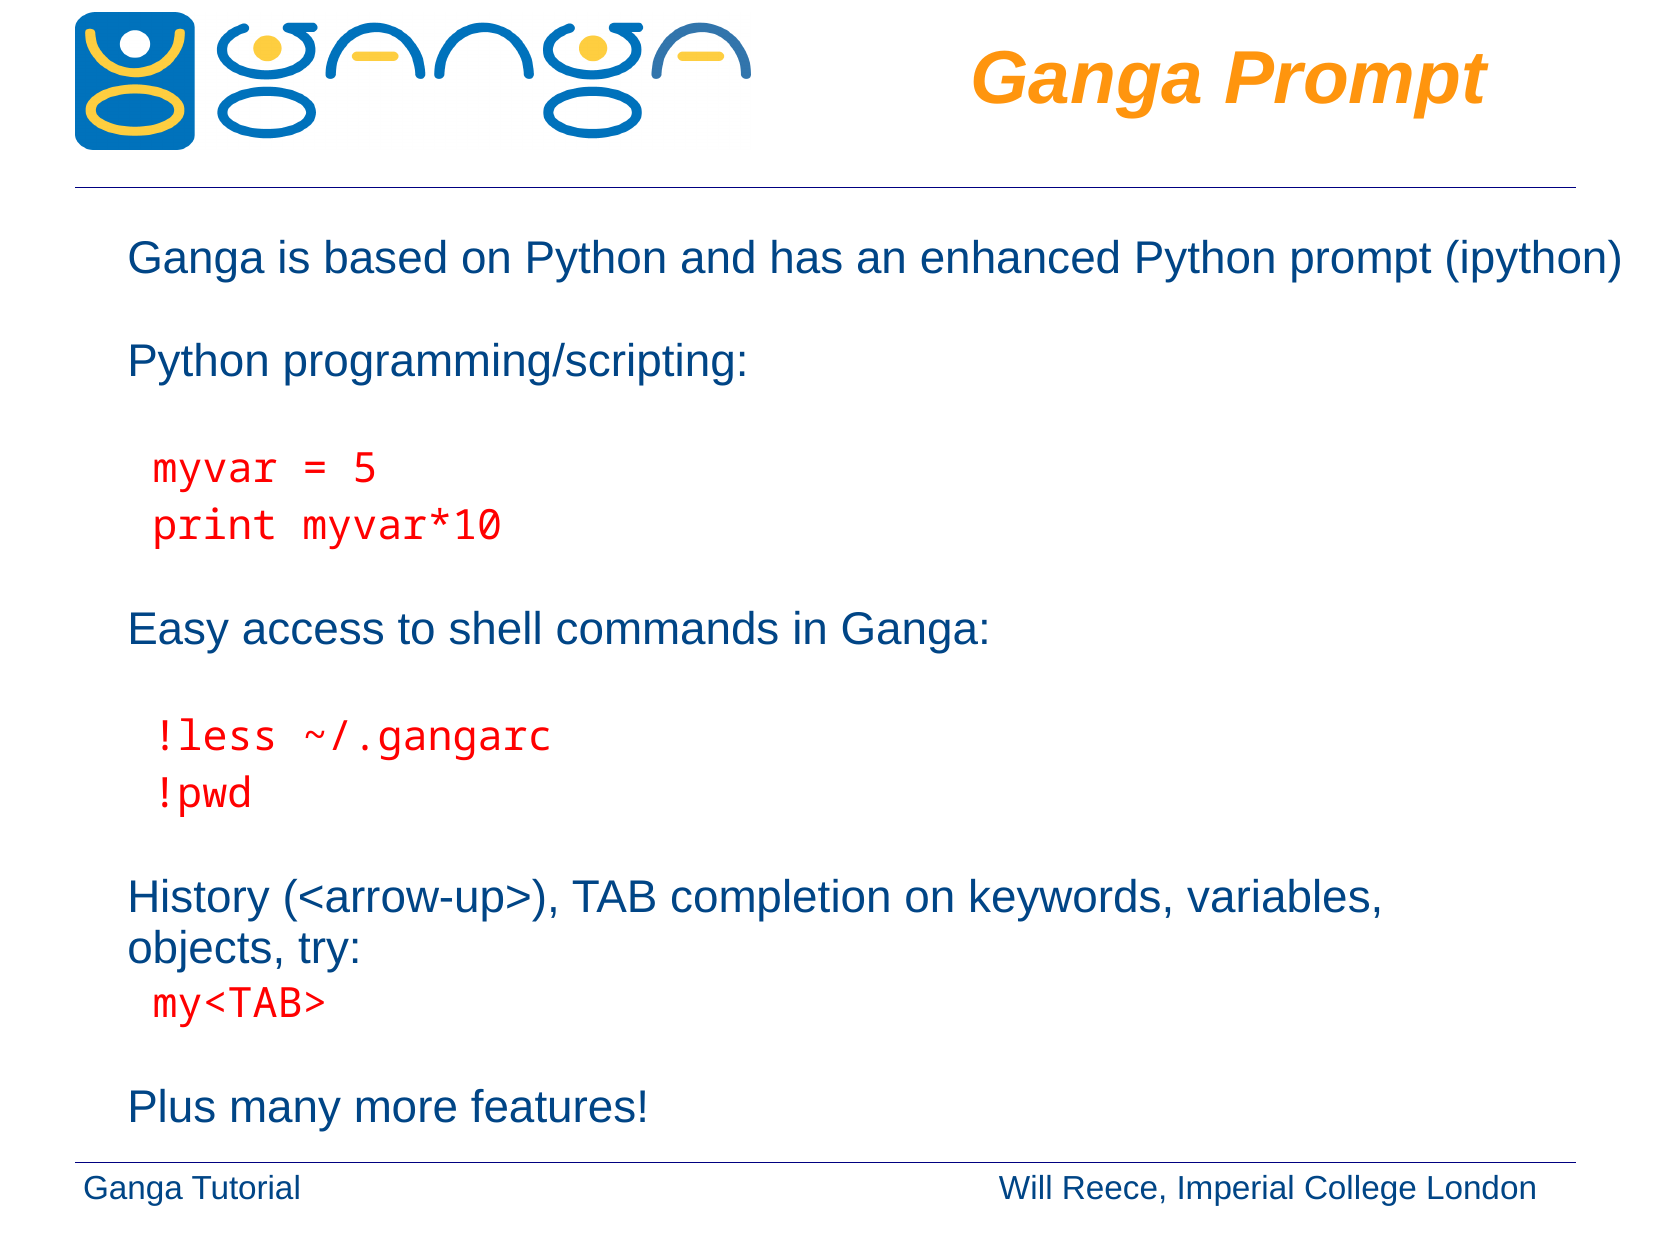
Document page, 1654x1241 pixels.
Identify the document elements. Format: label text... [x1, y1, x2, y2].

title Ganga Prompt [823, 35, 1635, 120]
text_box Will Reece, Imperial College London [984, 1163, 1553, 1215]
picture [75, 12, 751, 151]
text_box Ganga Tutorial [68, 1162, 317, 1215]
text_box Ganga is based on Python and has an enhanced Python prompt (ipython) Python programming/scripting: myvar = 5 print myvar*10 Easy access to shell commands in Ganga: !less ~/.gangarc !pwd History (<arrow-up>), TAB completion on keywords, variables, objects, try: my<TAB> Plus many more features! [112, 225, 1638, 1094]
